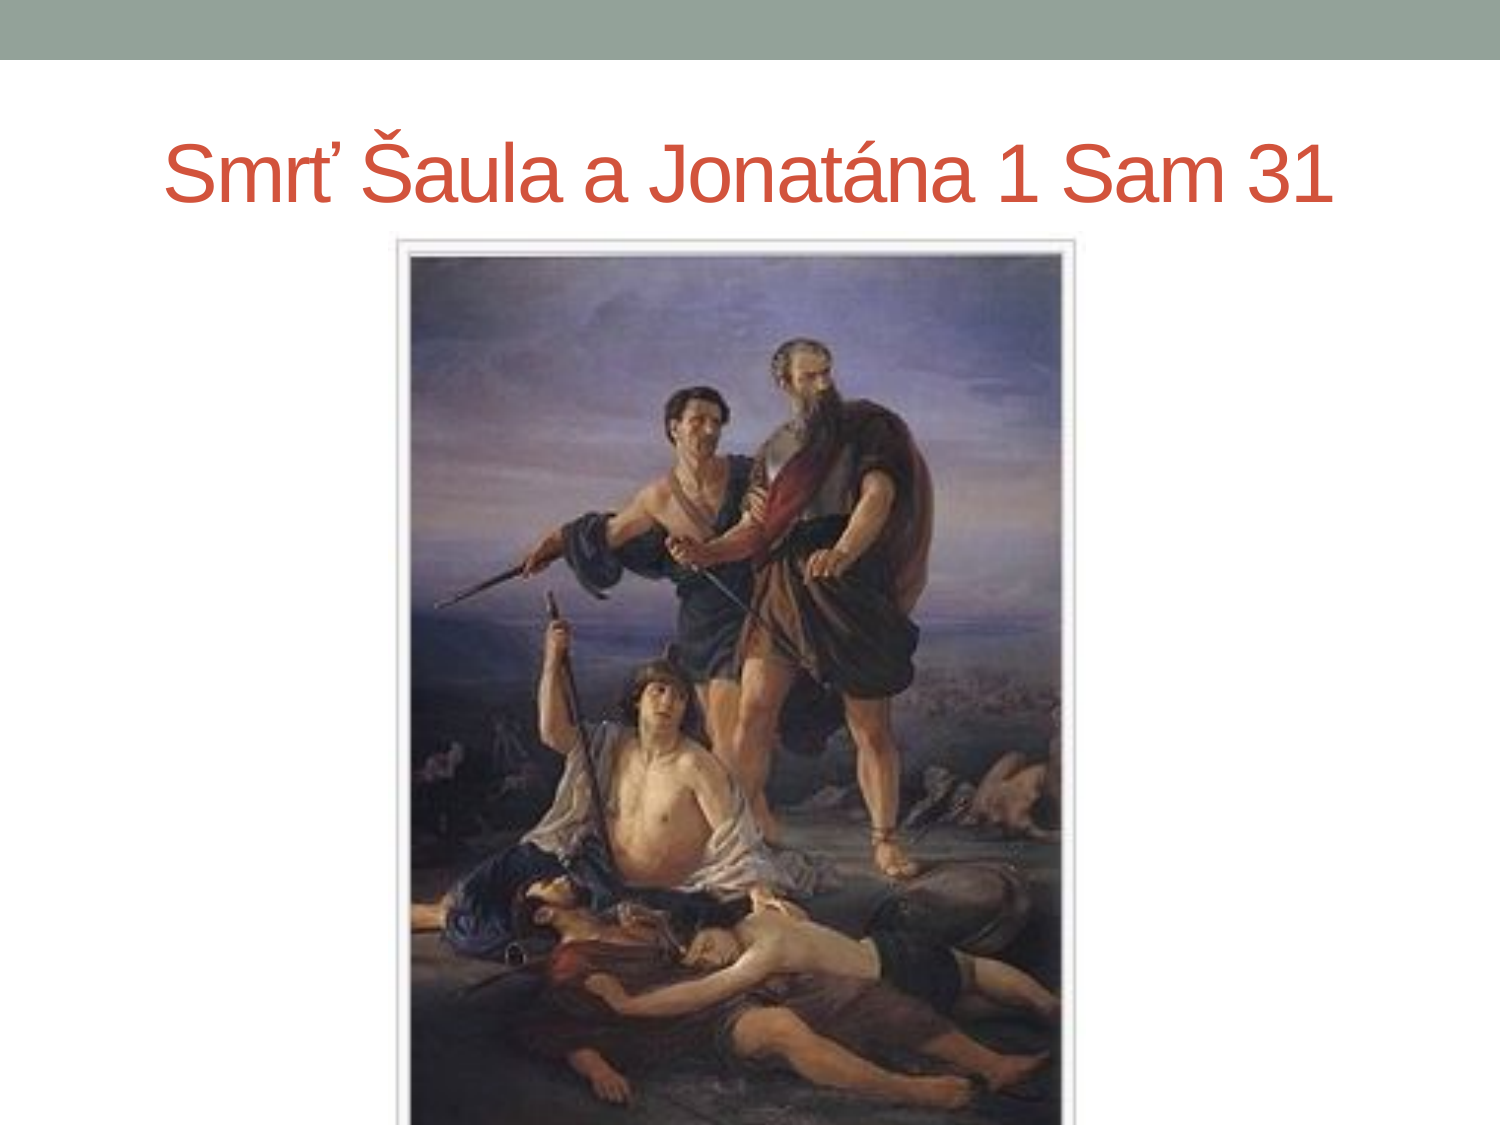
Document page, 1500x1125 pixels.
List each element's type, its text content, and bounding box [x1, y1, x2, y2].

picture [388, 231, 1086, 1125]
title Smrť Šaula a Jonatána 1 Sam 31 [75, 87, 1426, 251]
